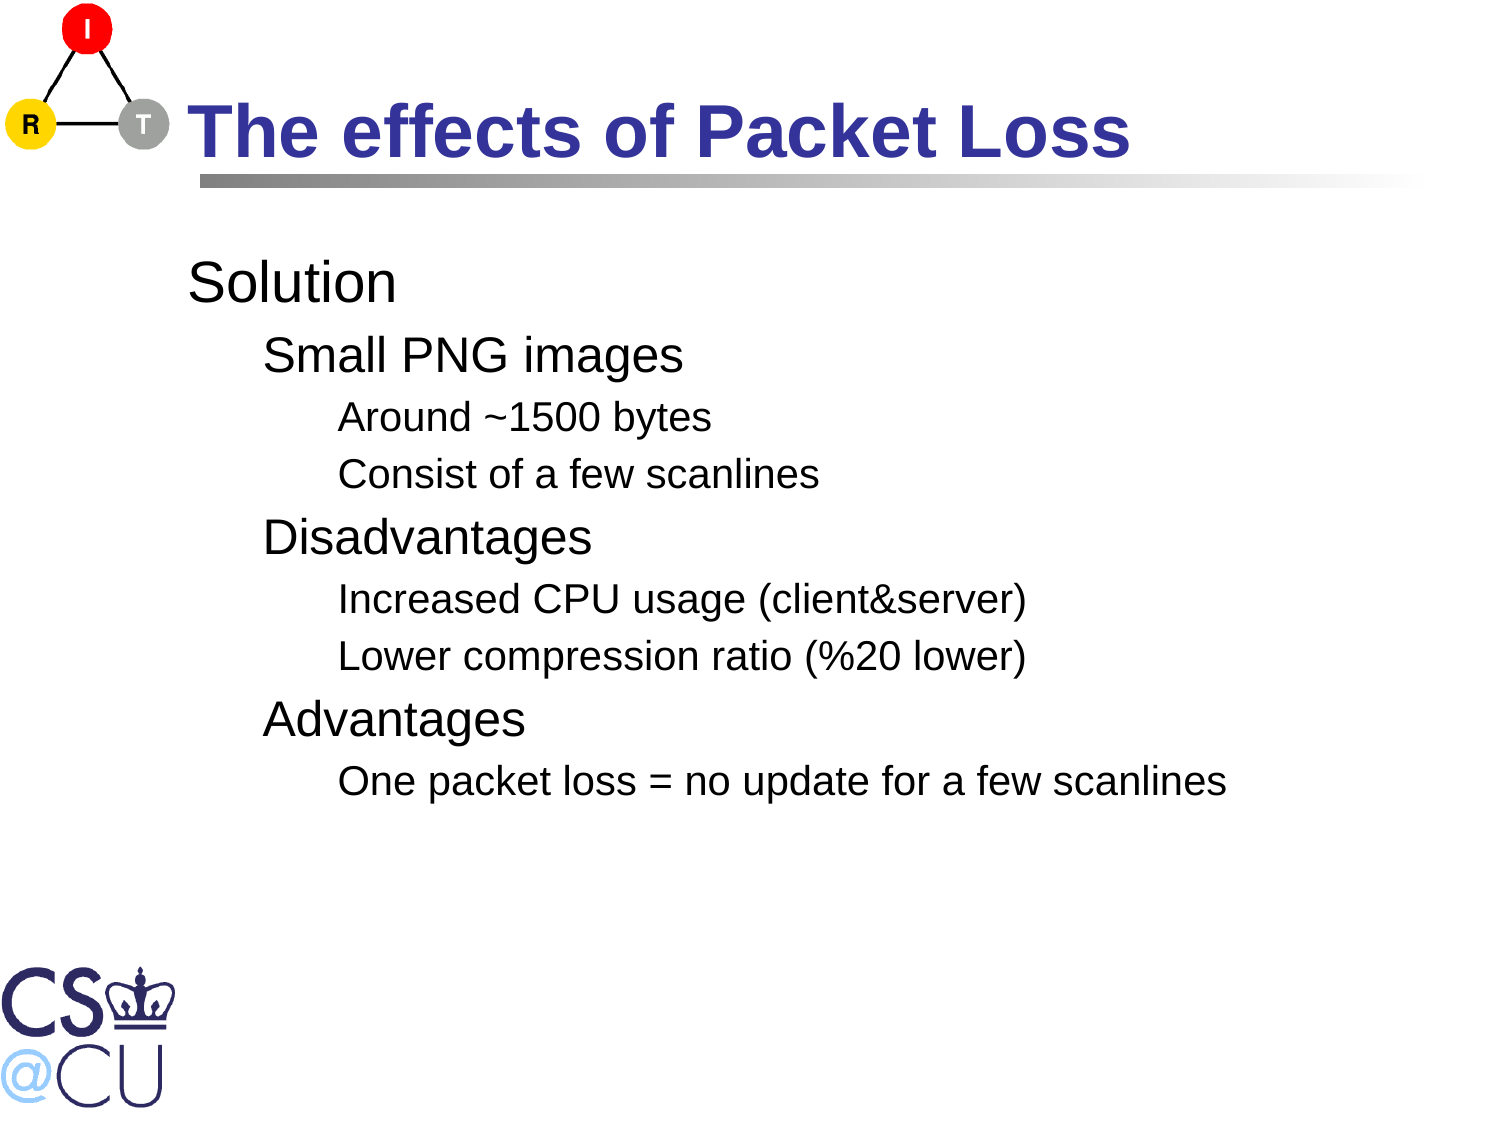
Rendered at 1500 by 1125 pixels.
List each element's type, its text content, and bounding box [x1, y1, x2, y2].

picture [0, 0, 173, 154]
list Solution Small PNG images Around ~1500 bytes Consist of a few scanlines Disadvantages Increased CPU usage (client&server) Lower compression ratio (%20 lower) Advantages One packet loss = no update for a few scanlines [187, 249, 1463, 998]
title The effects of Packet Loss [187, 44, 1463, 218]
picture [0, 949, 175, 1125]
